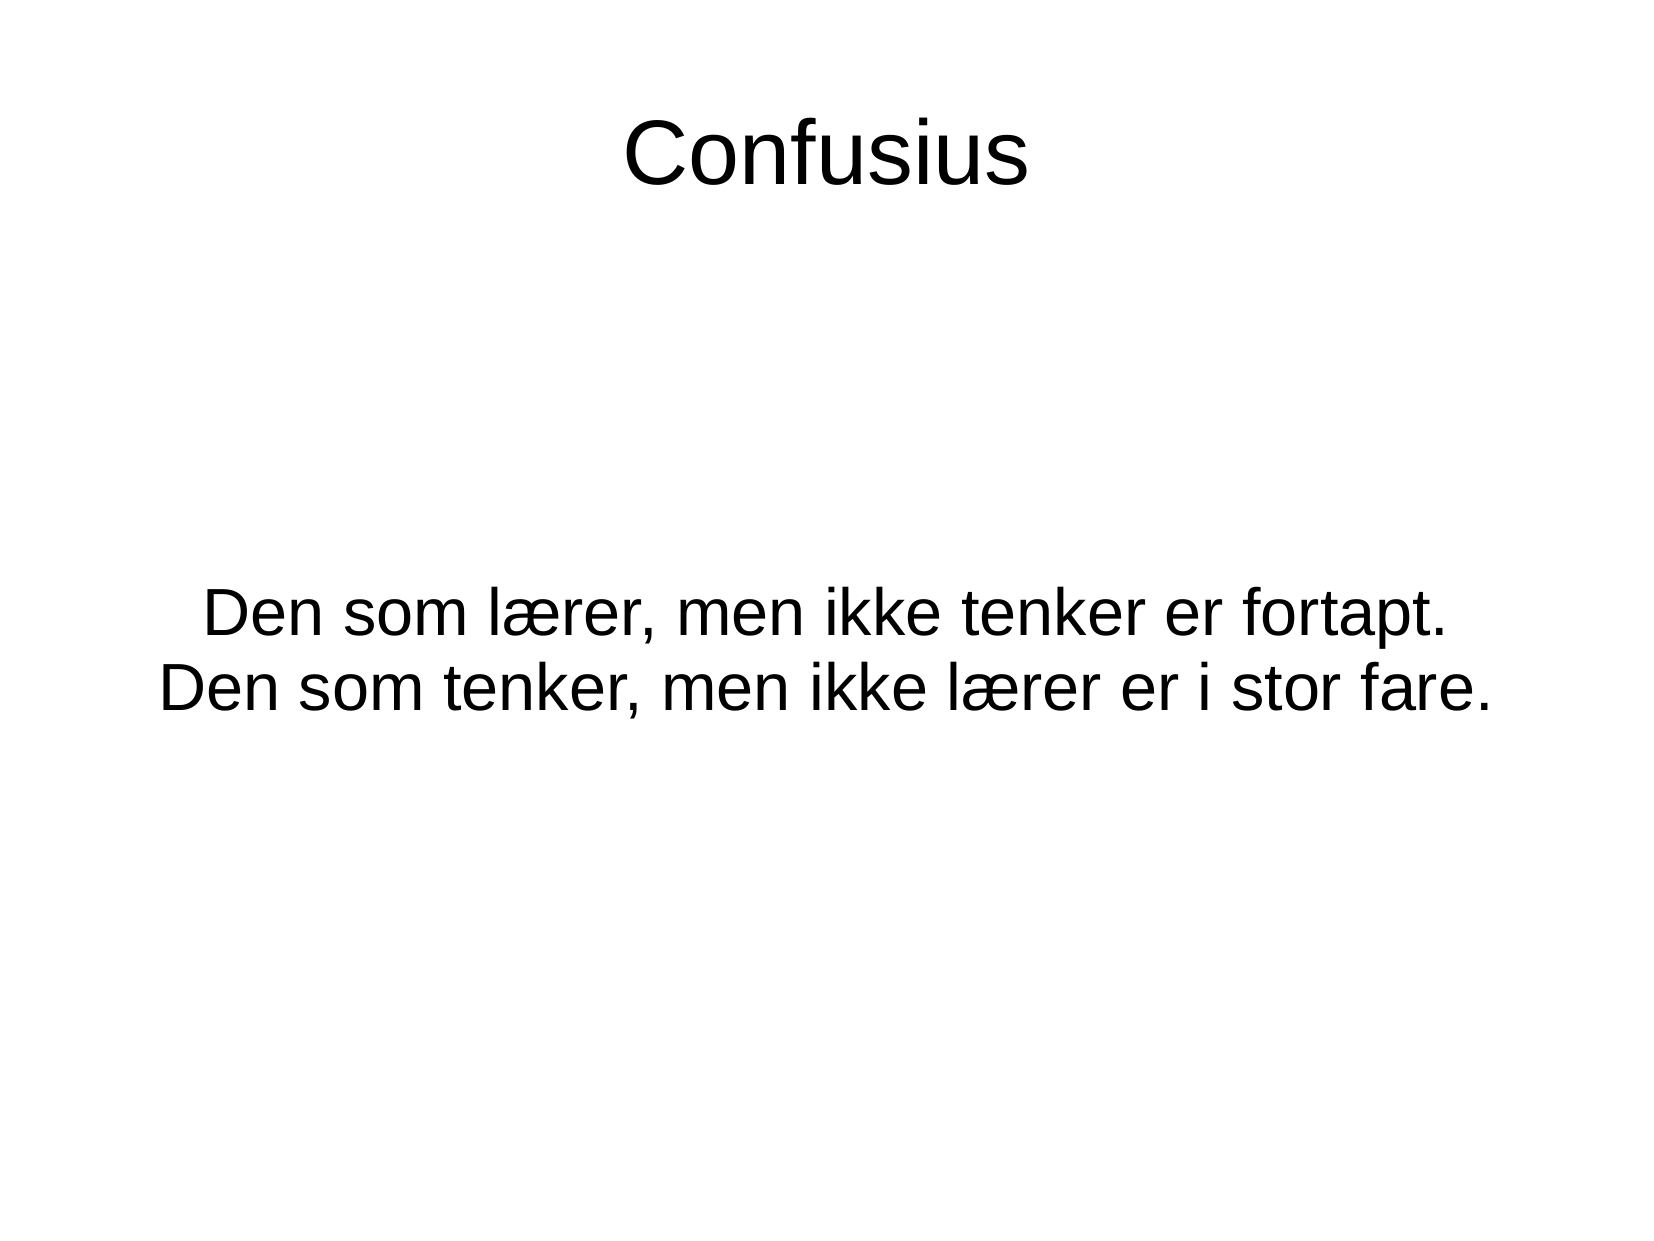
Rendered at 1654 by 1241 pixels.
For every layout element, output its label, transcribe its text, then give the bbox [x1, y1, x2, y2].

title Confusius [82, 49, 1571, 257]
subtitle Den som lærer, men ikke tenker er fortapt. Den som tenker, men ikke lærer er i stor fare. [82, 290, 1571, 1010]
